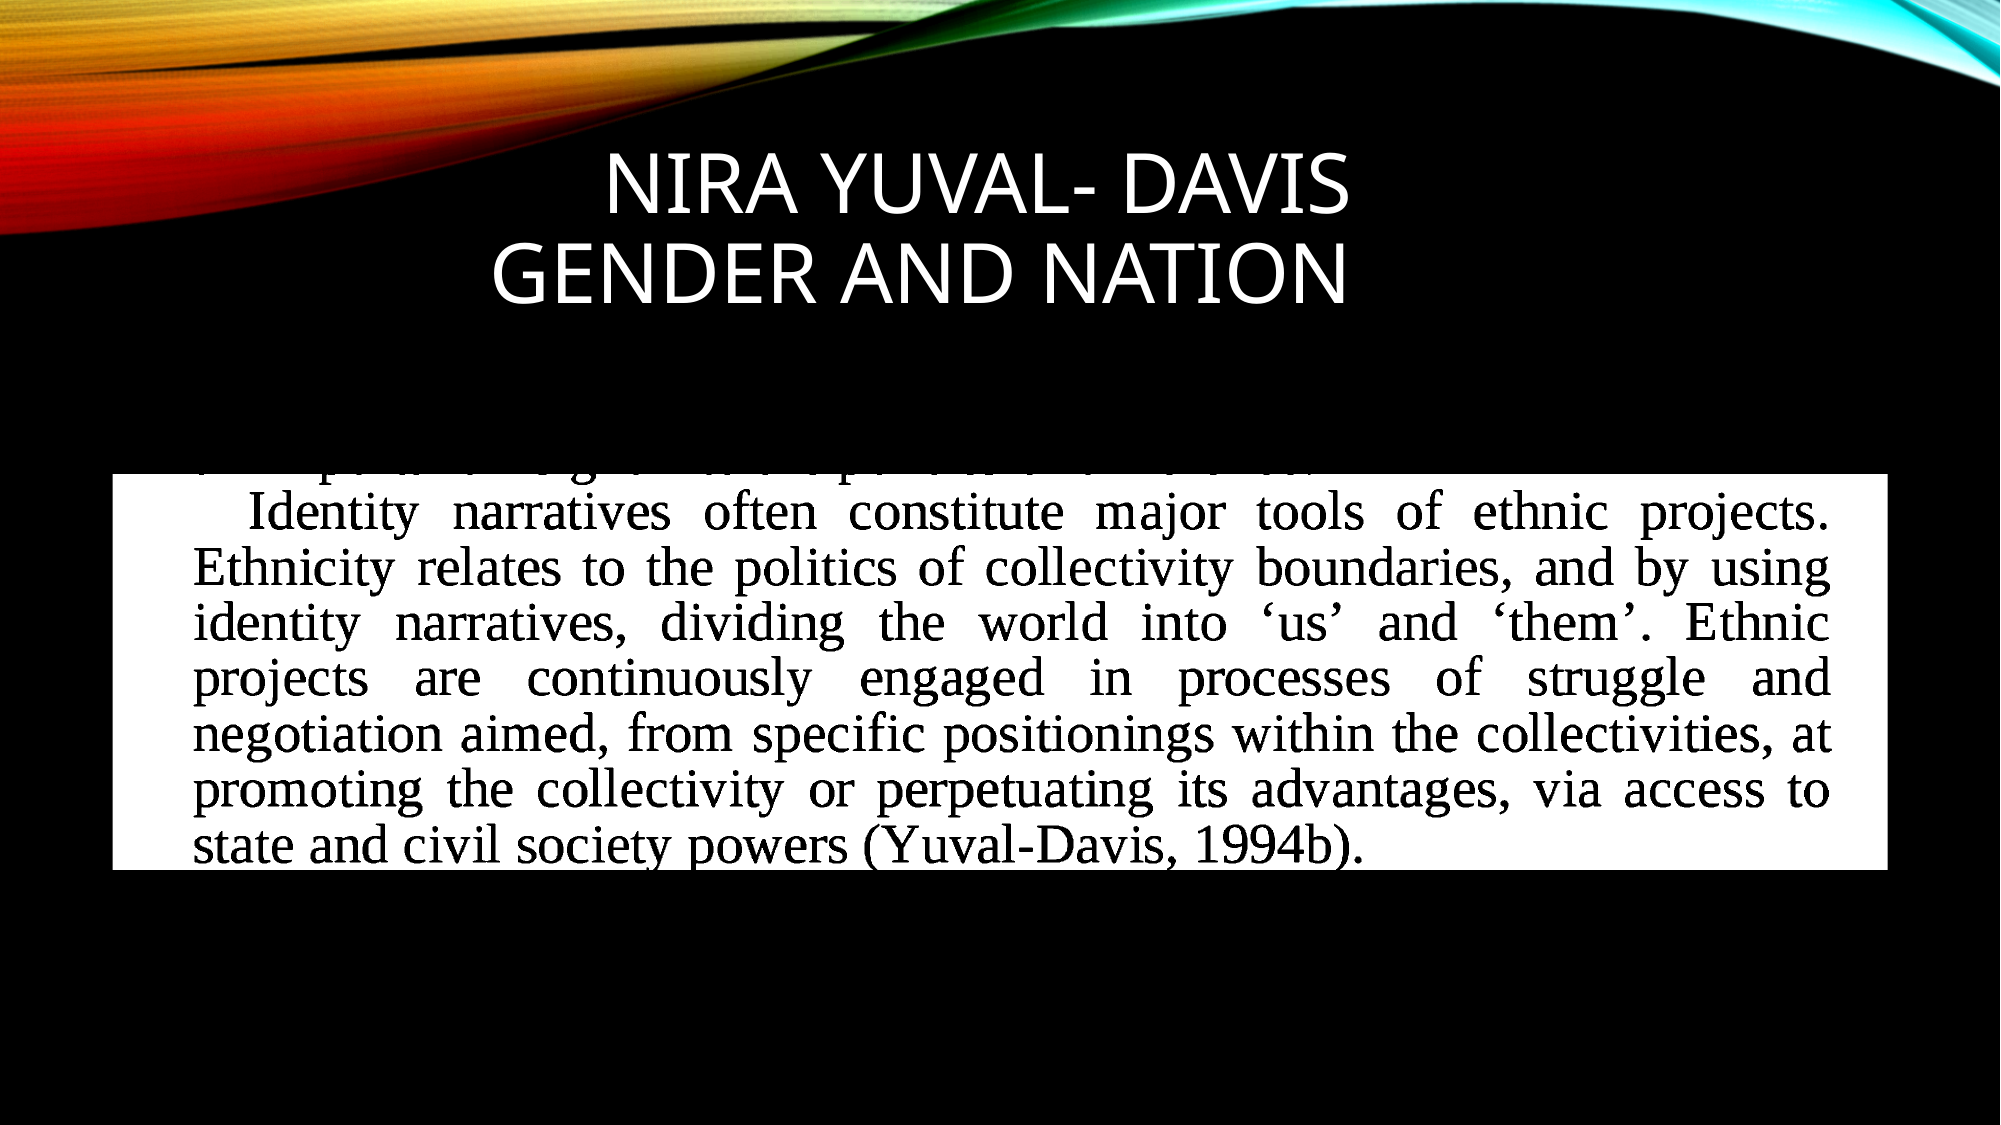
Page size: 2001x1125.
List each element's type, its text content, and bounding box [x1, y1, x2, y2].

title Nira Yuval- Davis Gender and Nation [474, 125, 1888, 338]
picture [112, 474, 1888, 870]
